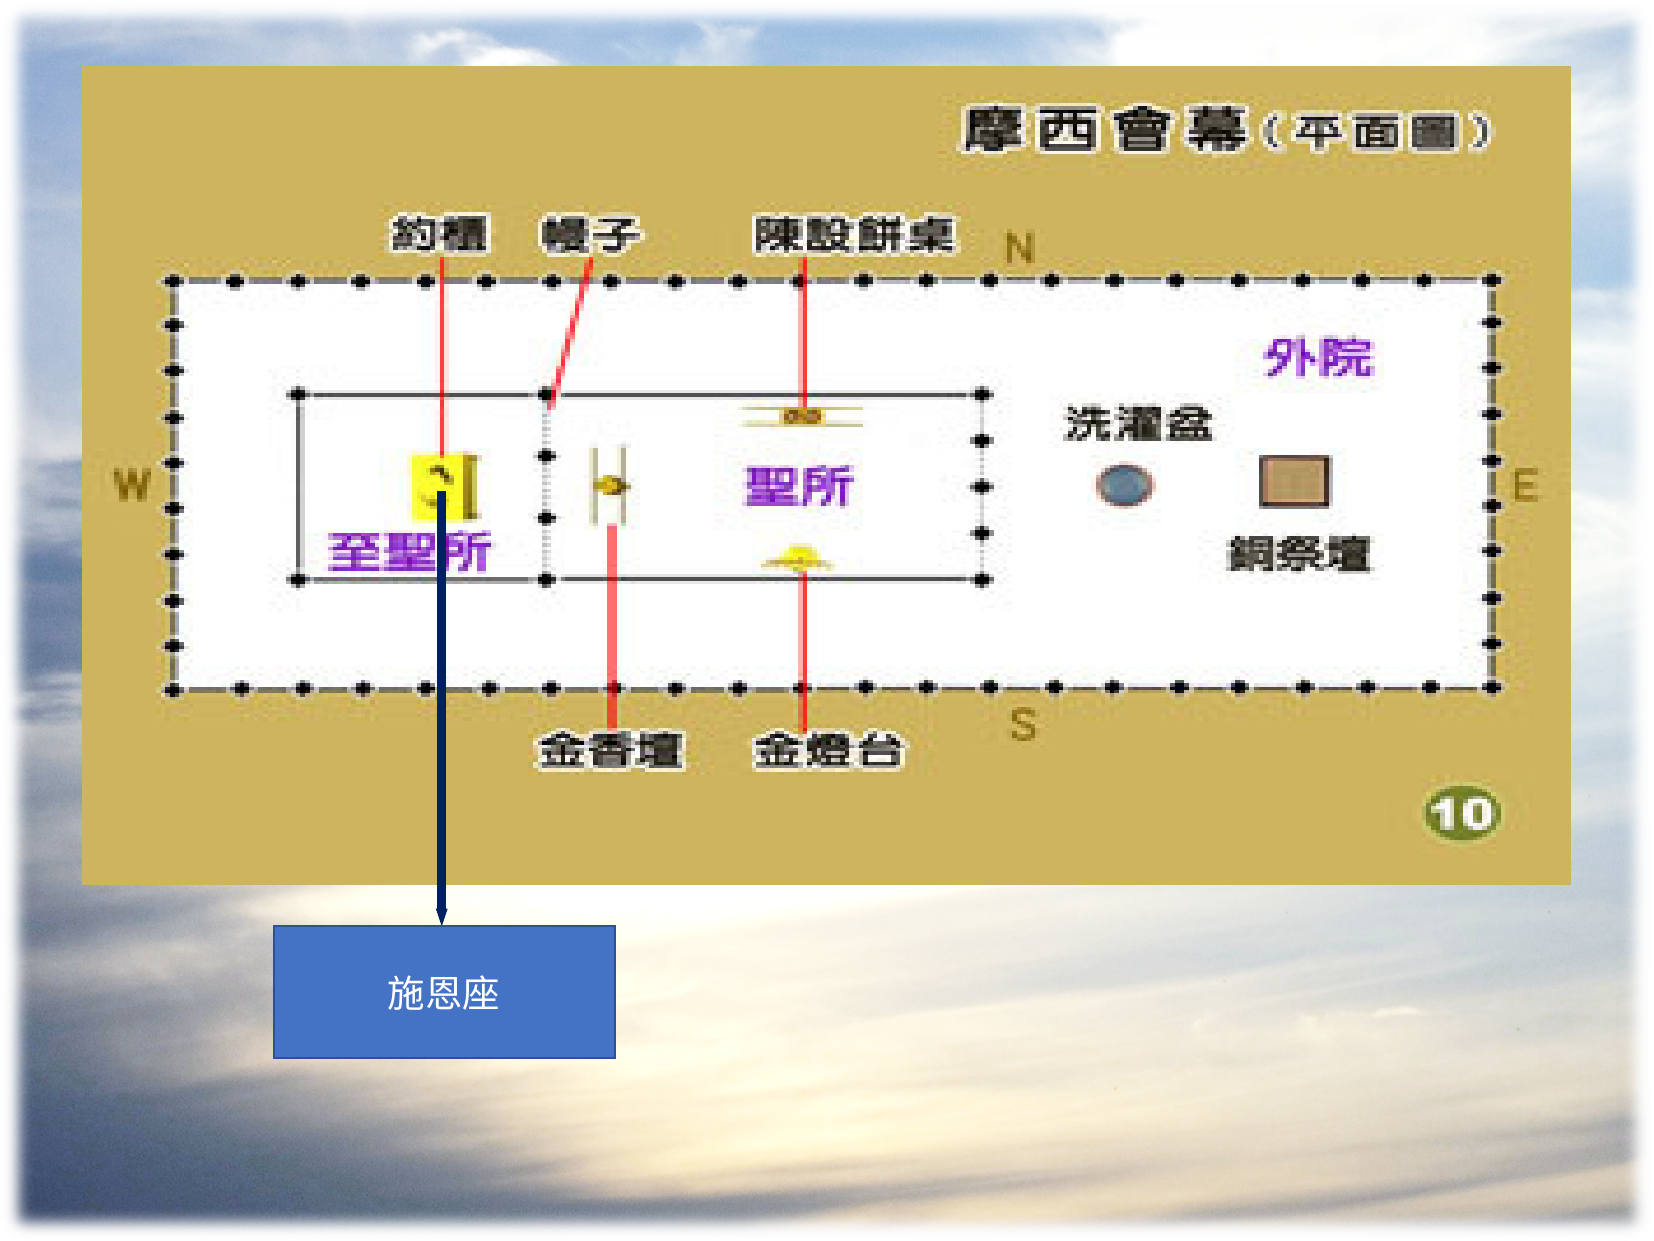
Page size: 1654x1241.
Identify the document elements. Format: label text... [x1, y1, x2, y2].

text_box 施恩座 [274, 926, 615, 1058]
picture [0, 0, 1654, 1241]
